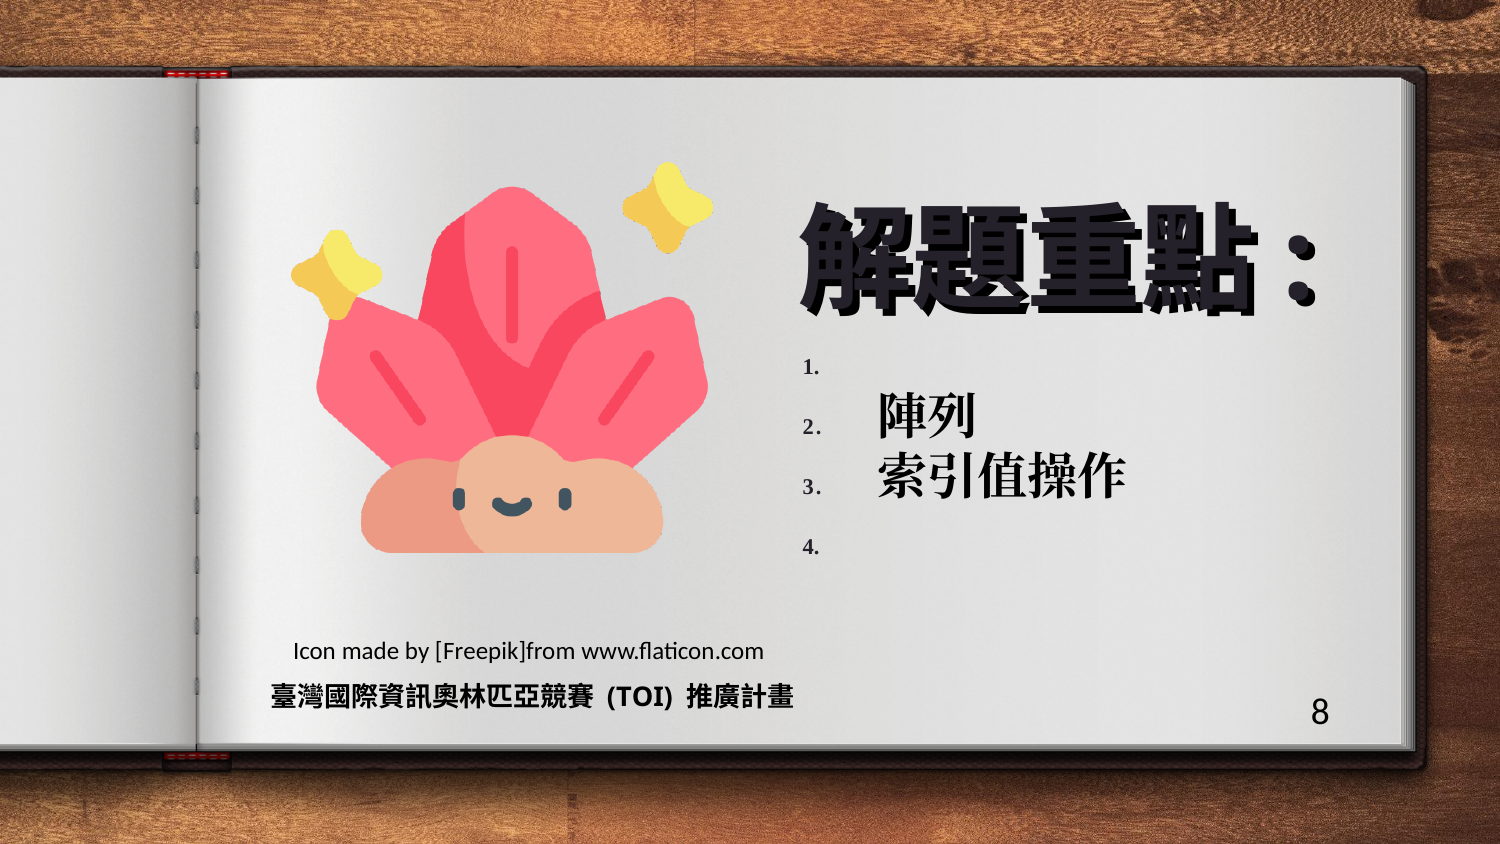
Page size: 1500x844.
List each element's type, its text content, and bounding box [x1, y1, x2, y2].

text_box [1295, 672, 1386, 737]
title 解題重點: [782, 146, 1313, 338]
picture [291, 146, 713, 568]
text_box Icon made by [Freepik]from www.flaticon.com [278, 627, 867, 672]
subtitle 陣列 索引值操作 [787, 309, 1341, 584]
